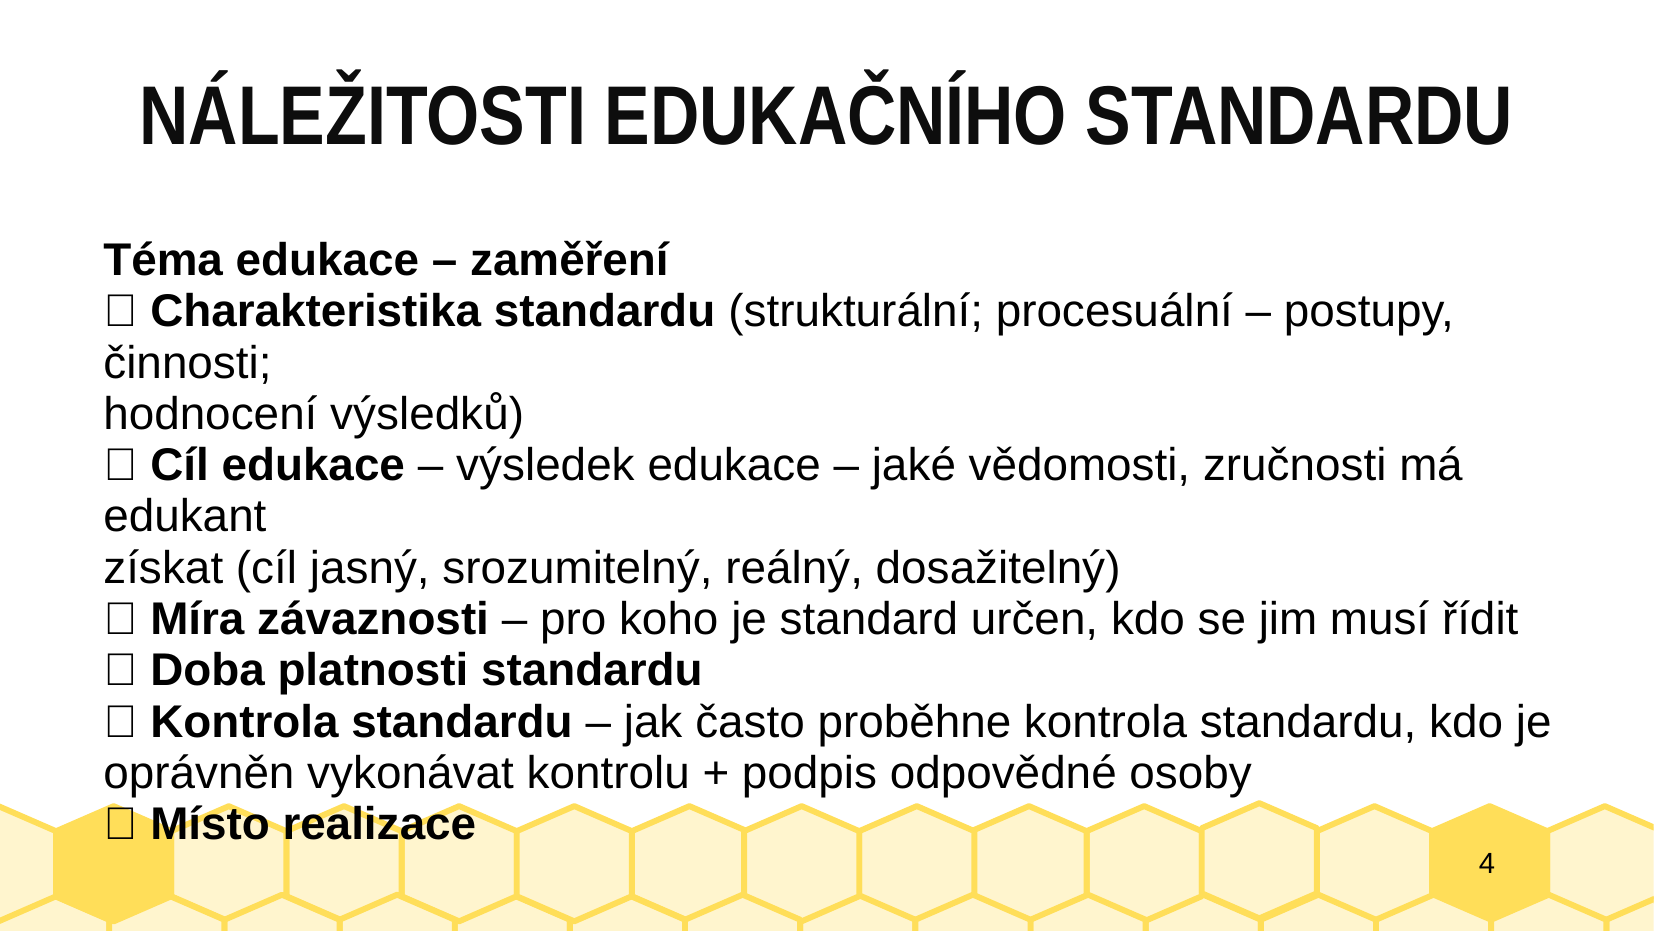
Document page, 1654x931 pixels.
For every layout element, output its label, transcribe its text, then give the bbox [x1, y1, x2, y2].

text_box Téma edukace – zaměření  Charakteristika standardu (strukturální; procesuální – postupy, činnosti; hodnocení výsledků)  Cíl edukace – výsledek edukace – jaké vědomosti, zručnosti má edukant získat (cíl jasný, srozumitelný, reálný, dosažitelný)  Míra závaznosti – pro koho je standard určen, kdo se jim musí řídit  Doba platnosti standardu  Kontrola standardu – jak často proběhne kontrola standardu, kdo je oprávněn vykonávat kontrolu + podpis odpovědné osoby  Místo realizace [88, 226, 1571, 758]
title NÁLEŽITOSTI EDUKAČNÍHO STANDARDU [82, 37, 1571, 193]
